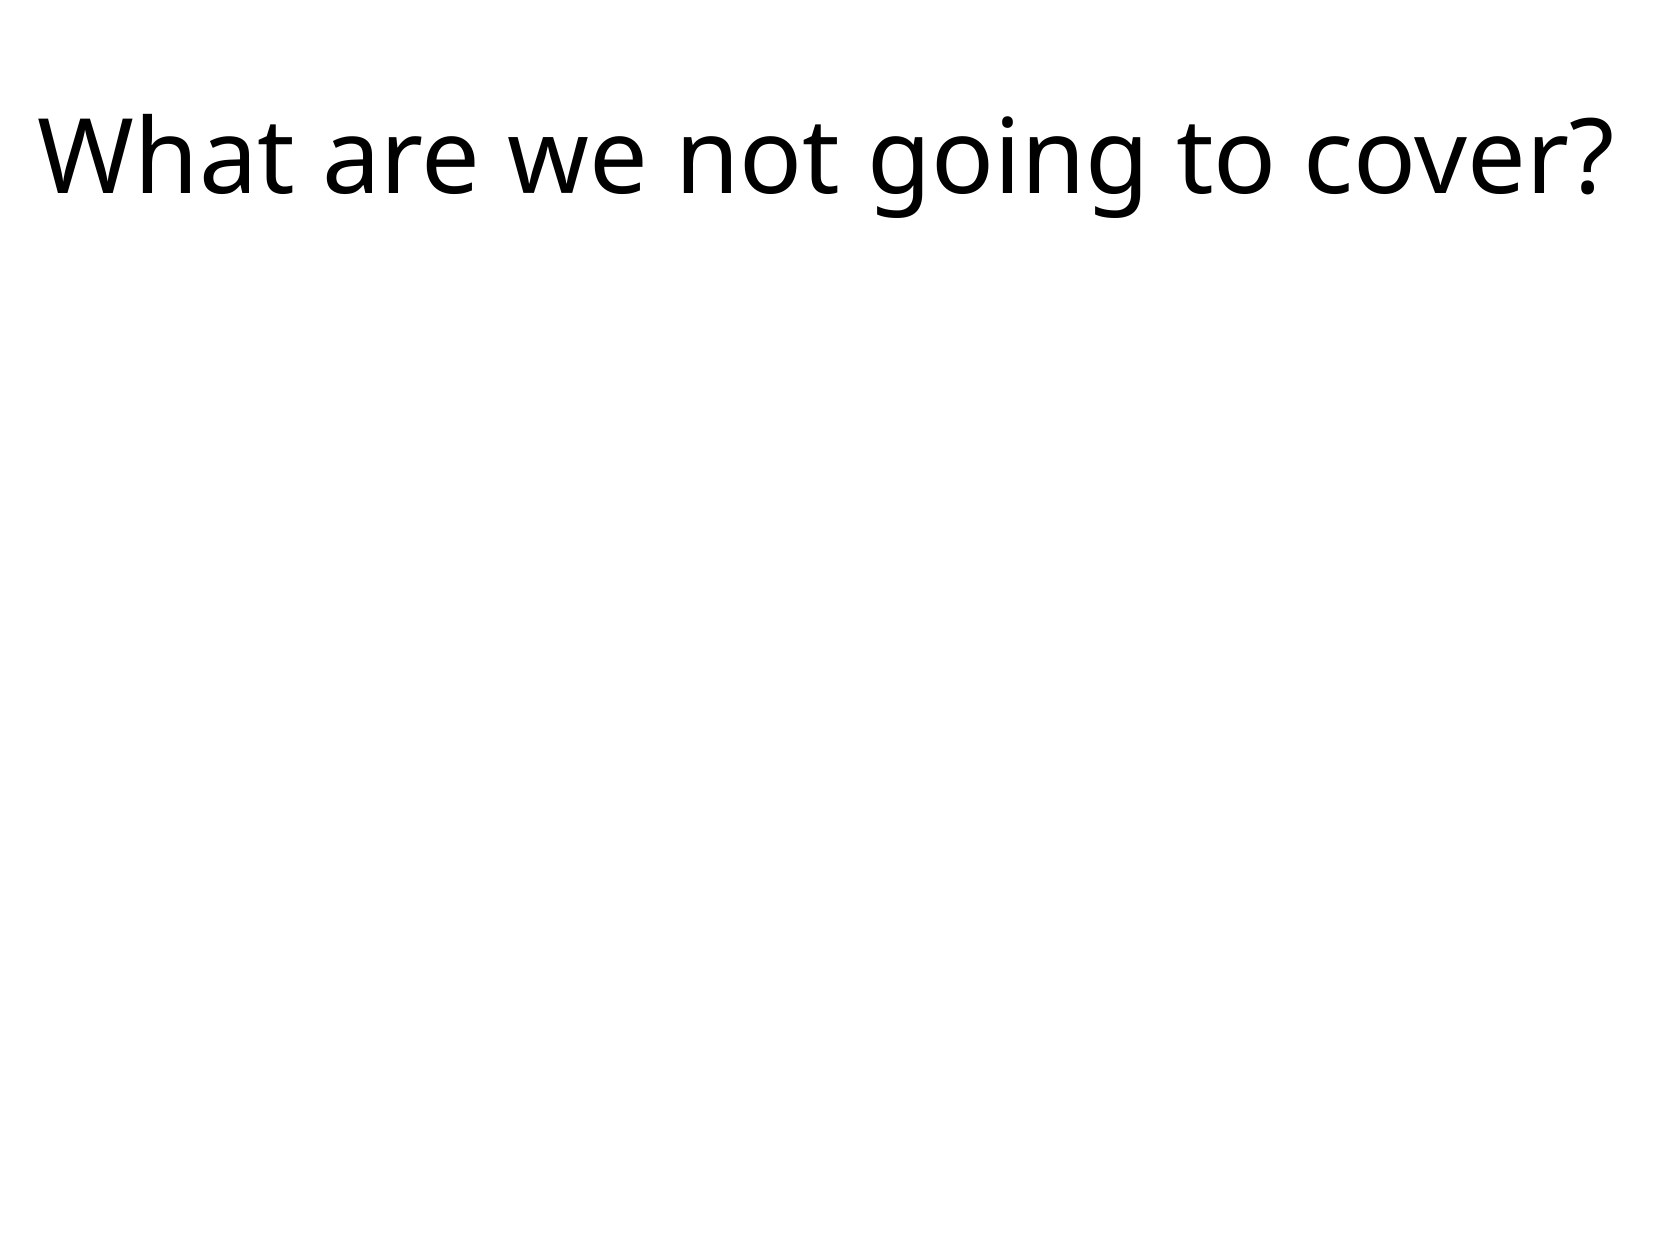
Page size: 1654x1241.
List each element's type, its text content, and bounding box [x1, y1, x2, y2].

title What are we not going to cover? [19, 56, 1634, 250]
